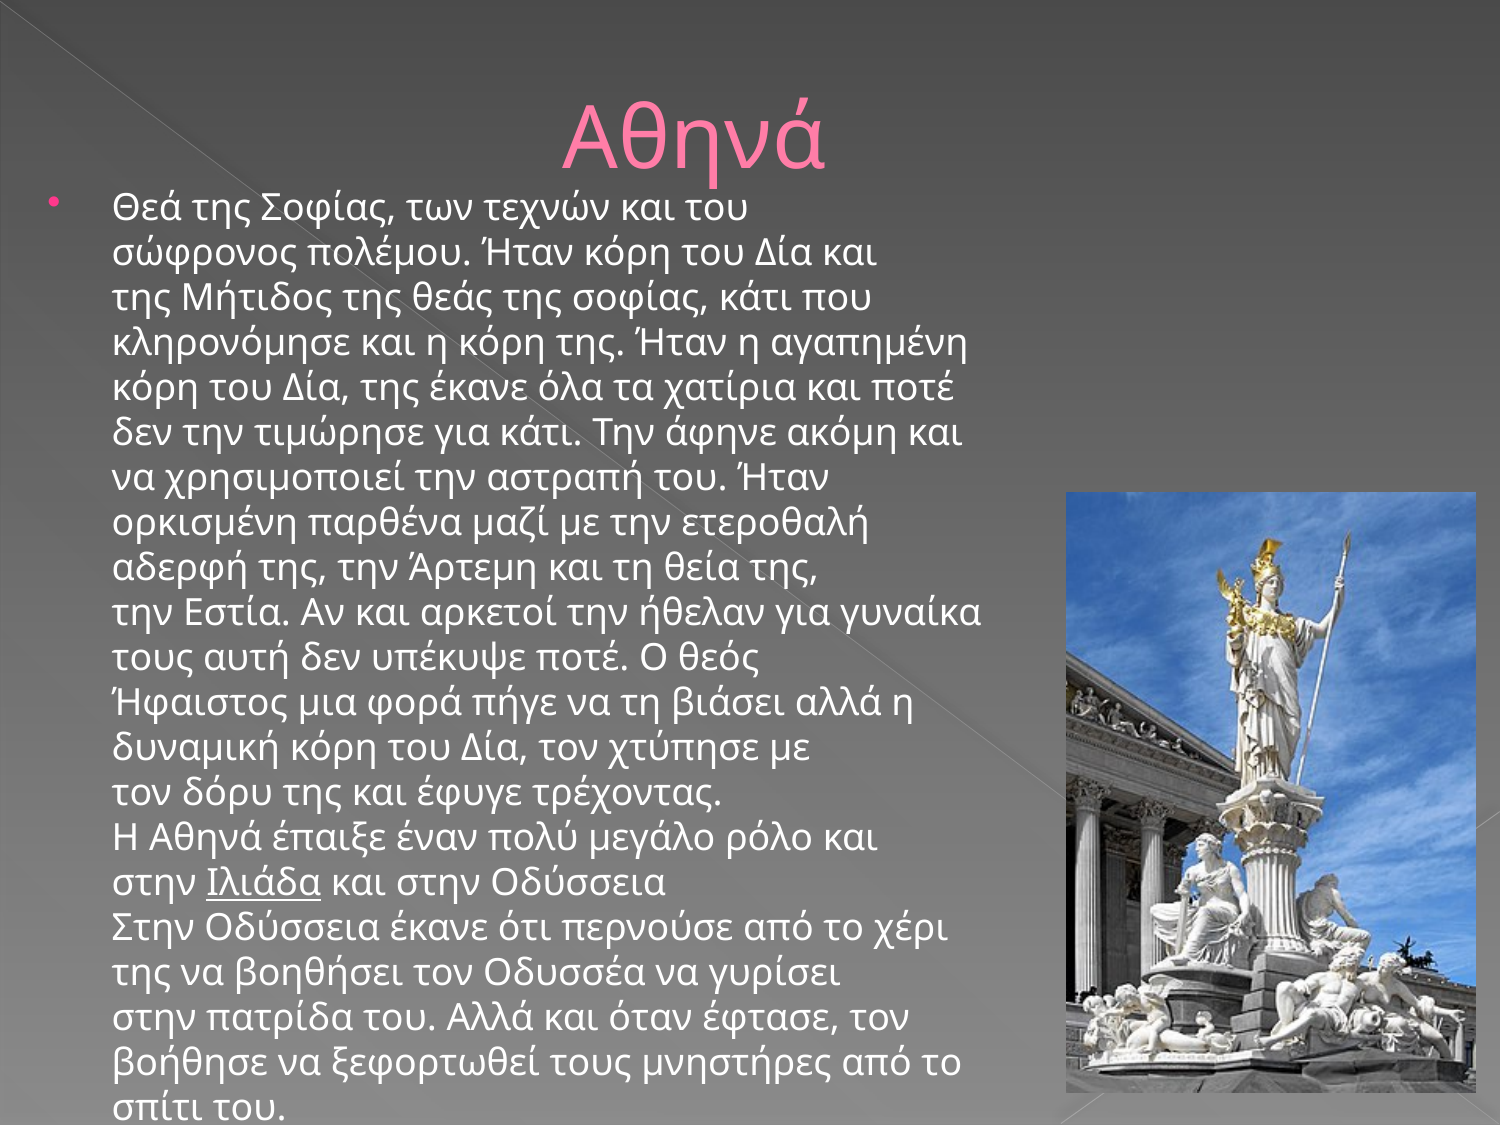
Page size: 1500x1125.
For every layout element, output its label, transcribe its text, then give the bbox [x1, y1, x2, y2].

picture [1066, 492, 1476, 1093]
list Θεά της Σοφίας, των τεχνών και του σώφρονος πολέμου. Ήταν κόρη του Δία και της Μήτιδος της θεάς της σοφίας, κάτι που κληρονόμησε και η κόρη της. Ήταν η αγαπημένη κόρη του Δία, της έκανε όλα τα χατίρια και ποτέ δεν την τιμώρησε για κάτι. Την άφηνε ακόμη και να χρησιμοποιεί την αστραπή του. Ήταν ορκισμένη παρθένα μαζί με την ετεροθαλή αδερφή της, την Άρτεμη και τη θεία της, την Εστία. Αν και αρκετοί την ήθελαν για γυναίκα τους αυτή δεν υπέκυψε ποτέ. Ο θεός Ήφαιστος μια φορά πήγε να τη βιάσει αλλά η δυναμική κόρη του Δία, τον χτύπησε με τον δόρυ της και έφυγε τρέχοντας. Η Αθηνά έπαιξε έναν πολύ μεγάλο ρόλο και στην Ιλιάδα και στην Οδύσσεια Στην Οδύσσεια έκανε ότι περνούσε από το χέρι της να βοηθήσει τον Οδυσσέα να γυρίσει στην πατρίδα του. Αλλά και όταν έφτασε, τον βοήθησε να ξεφορτωθεί τους μνηστήρες από το σπίτι του. [23, 175, 1008, 340]
title Αθηνά [468, 43, 1425, 223]
